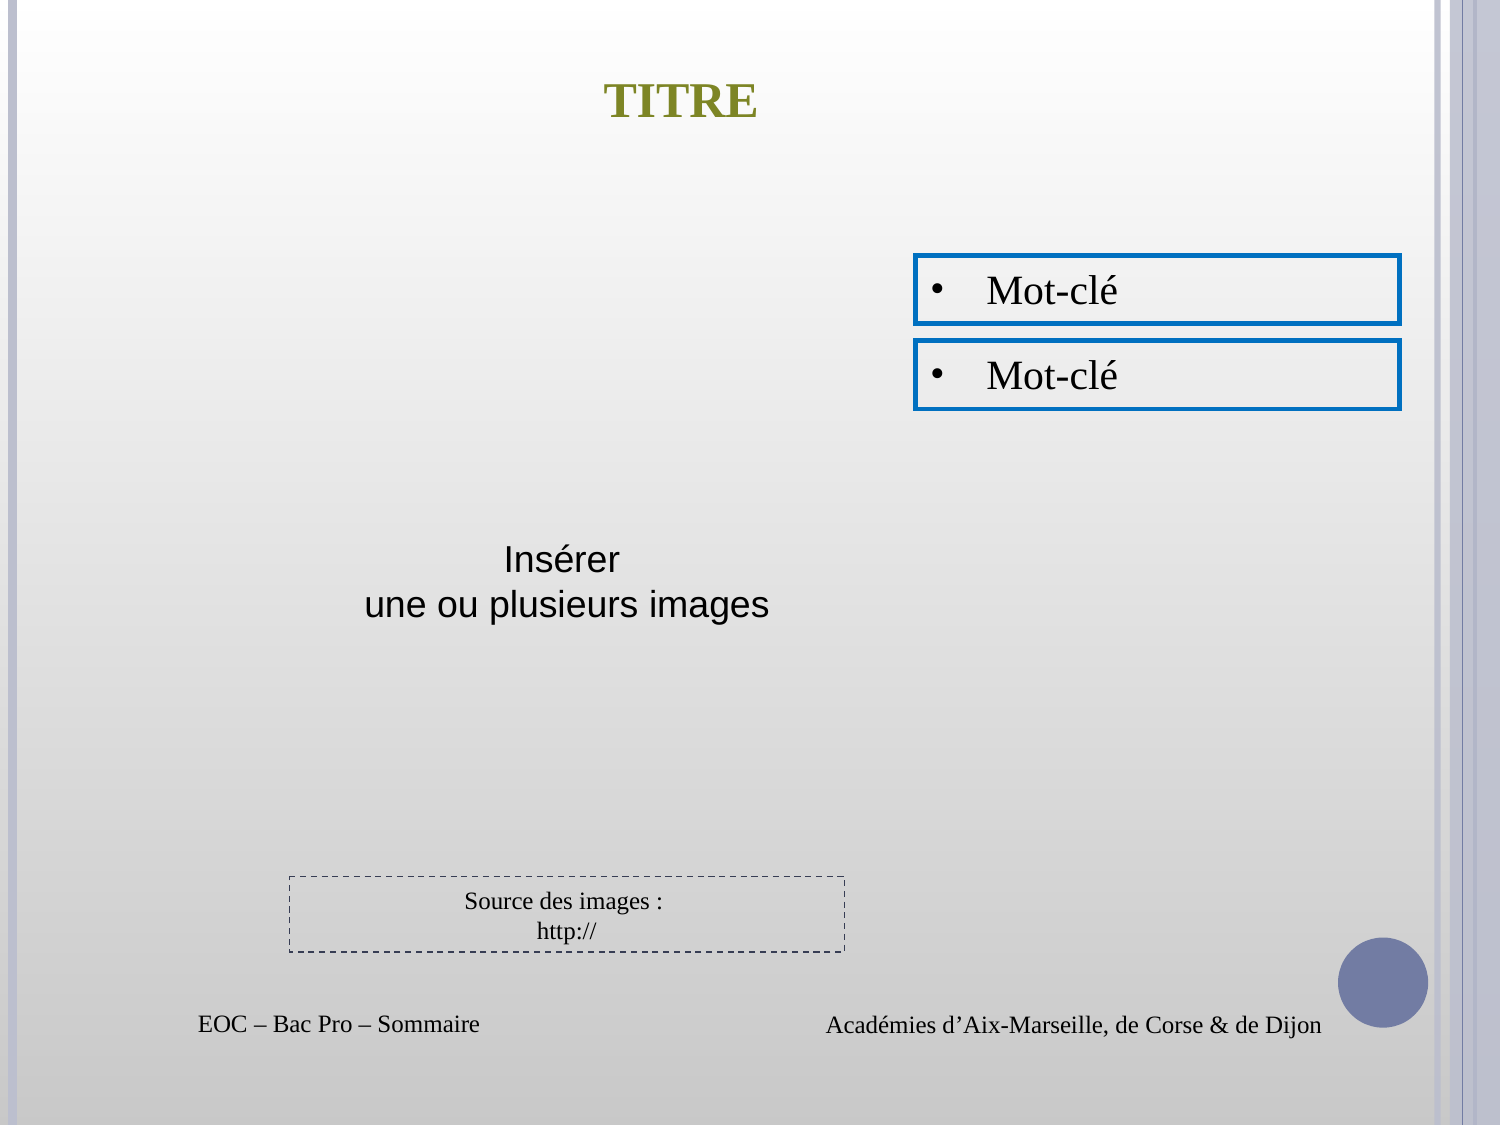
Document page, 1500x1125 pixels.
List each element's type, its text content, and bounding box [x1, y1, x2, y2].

text_box Mot-clé [915, 340, 1400, 409]
text_box EOC – Bac Pro – Sommaire [183, 999, 783, 1070]
text_box TITRE [74, 0, 1300, 136]
text_box Mot-clé [915, 255, 1400, 324]
text_box Insérer une ou plusieurs images [301, 527, 833, 633]
text_box Source des images : http:// [289, 876, 845, 952]
text_box Académies d’Aix-Marseille, de Corse & de Dijon [442, 1000, 1338, 1071]
